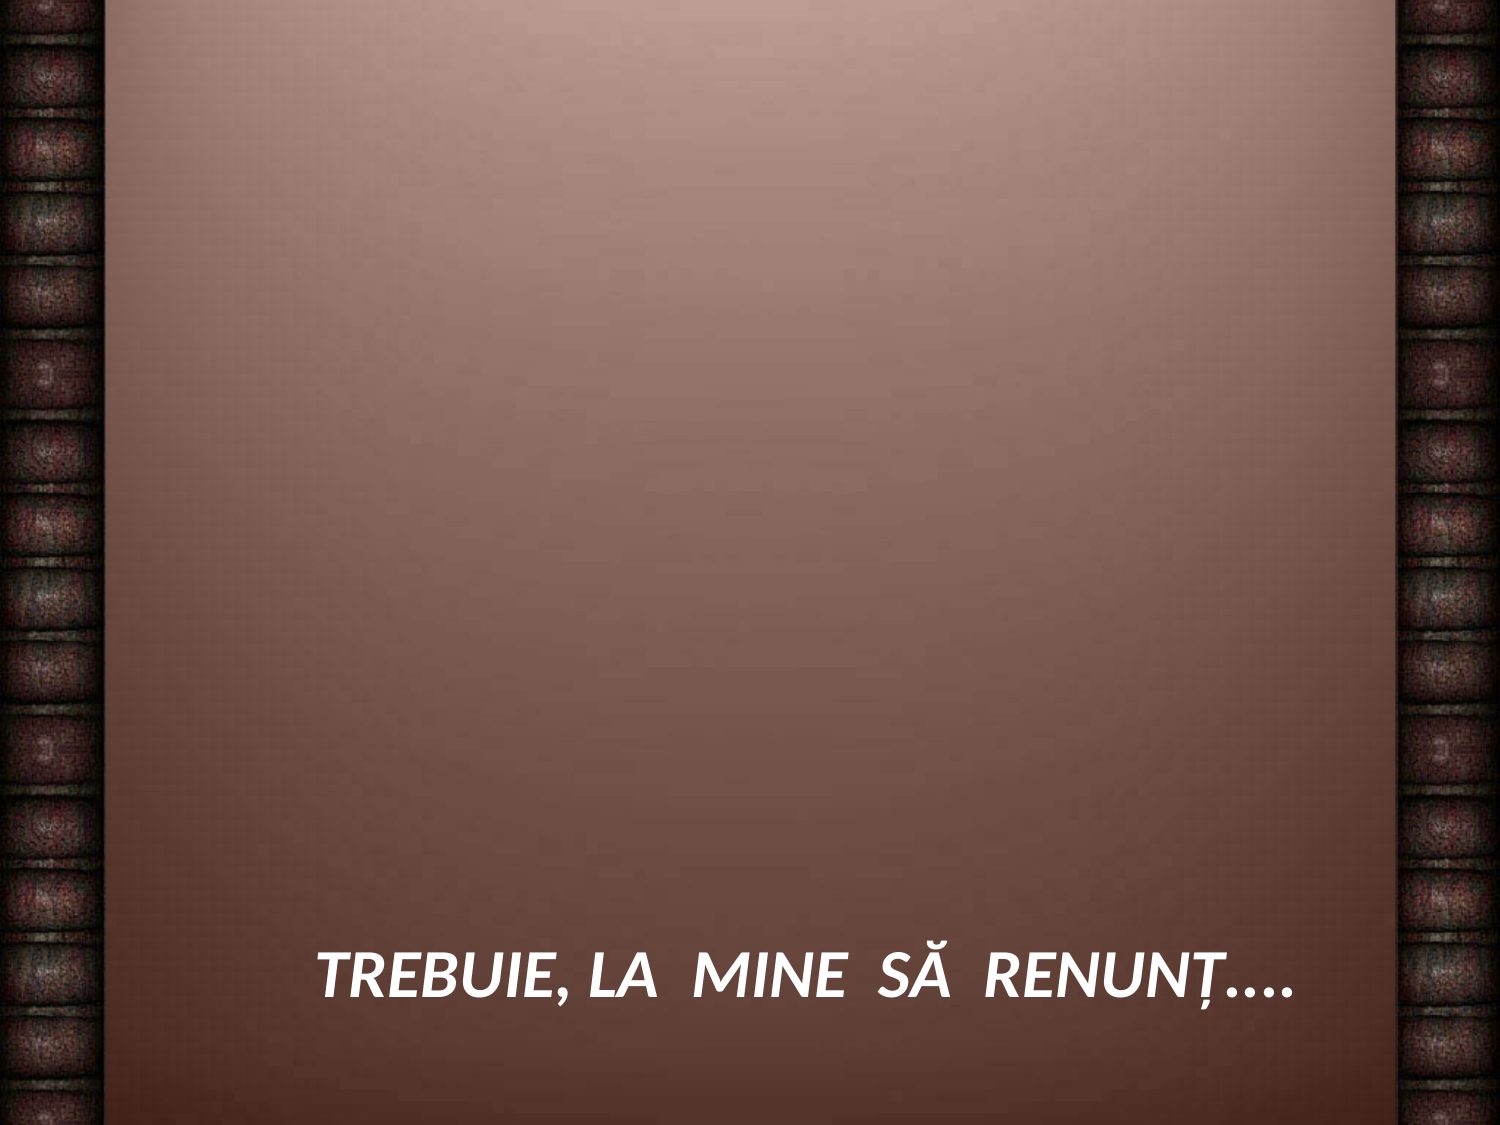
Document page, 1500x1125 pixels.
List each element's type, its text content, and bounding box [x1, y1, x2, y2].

picture [0, 0, 1500, 1125]
text_box TREBUIE, LA MINE SĂ RENUNȚ.... [75, 937, 1313, 1088]
